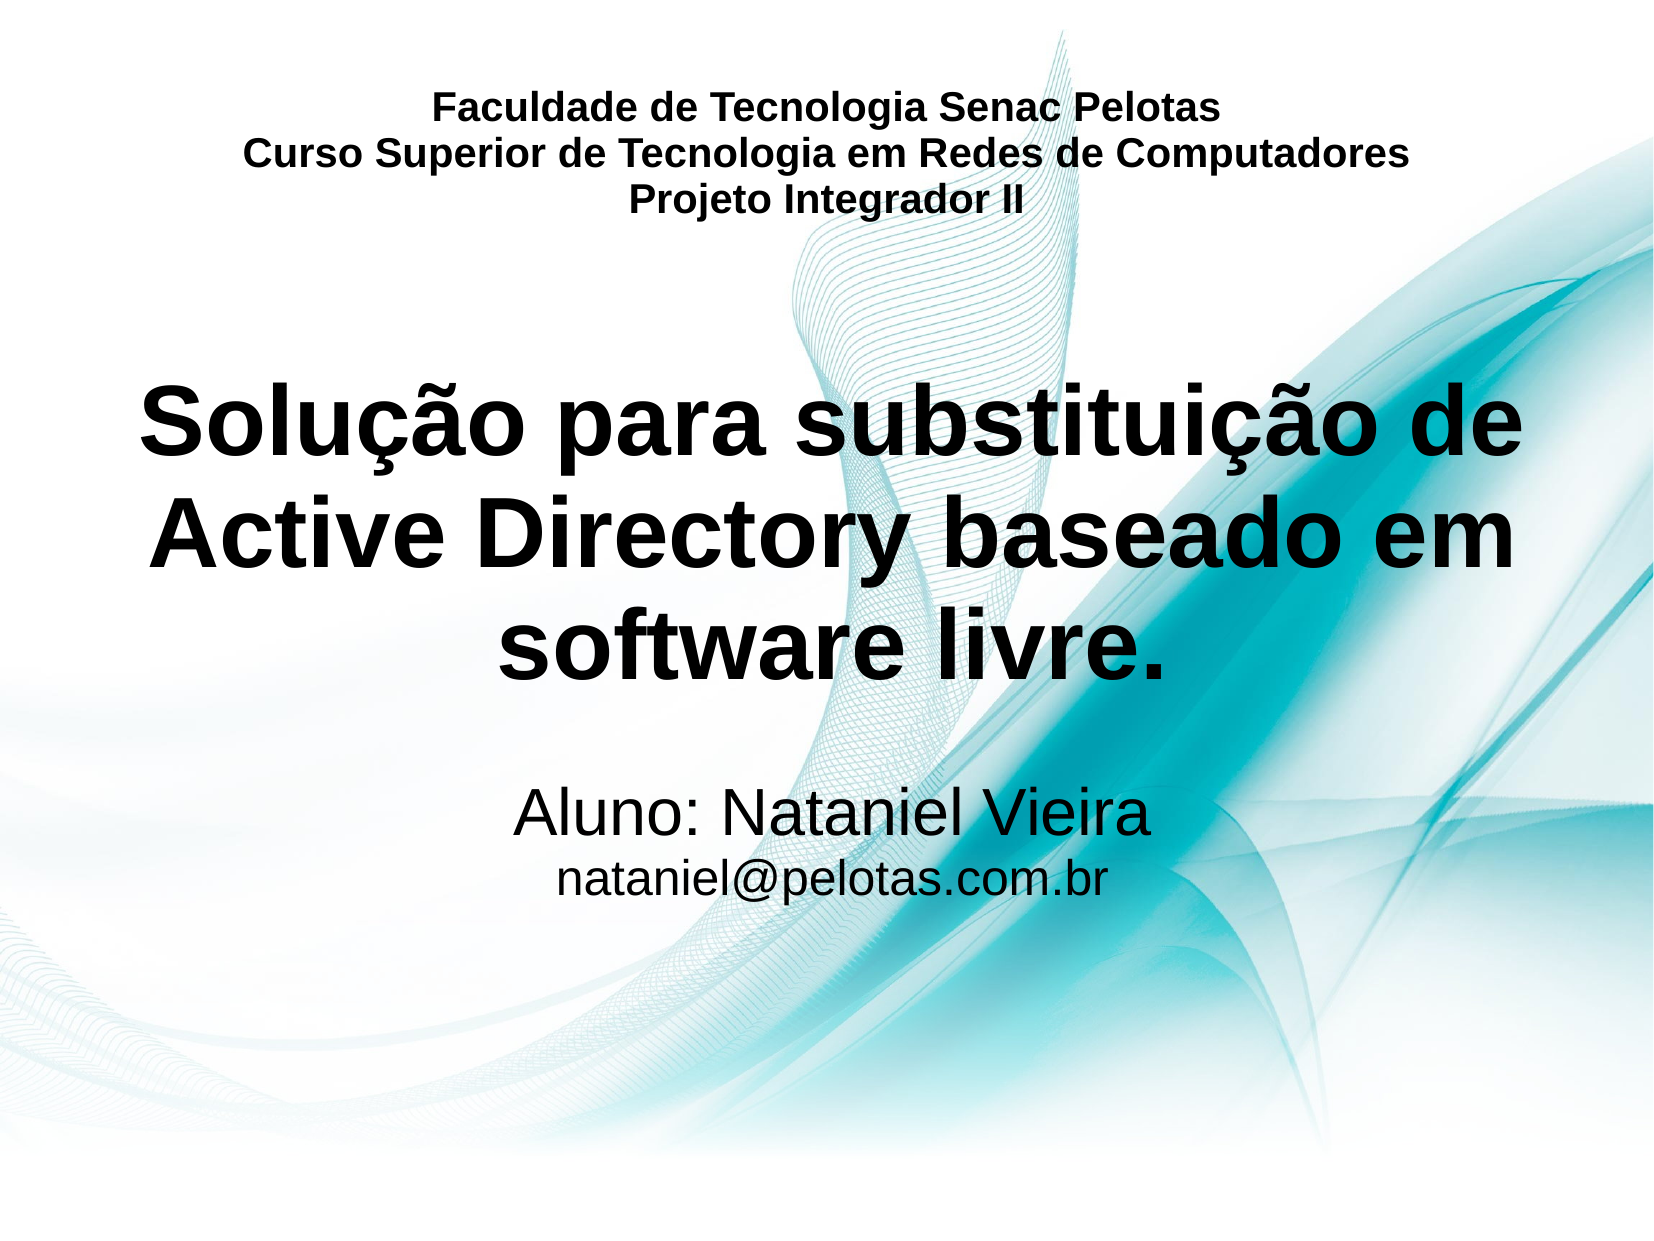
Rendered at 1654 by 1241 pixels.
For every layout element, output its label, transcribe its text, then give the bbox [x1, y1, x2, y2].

title Faculdade de Tecnologia Senac Pelotas Curso Superior de Tecnologia em Redes de Computadores Projeto Integrador II [82, 49, 1571, 257]
subtitle Solução para substituição de Active Directory baseado em software livre. Aluno: Nataniel Vieira nataniel@pelotas.com.br [88, 324, 1577, 1068]
picture [0, 29, 1654, 1184]
